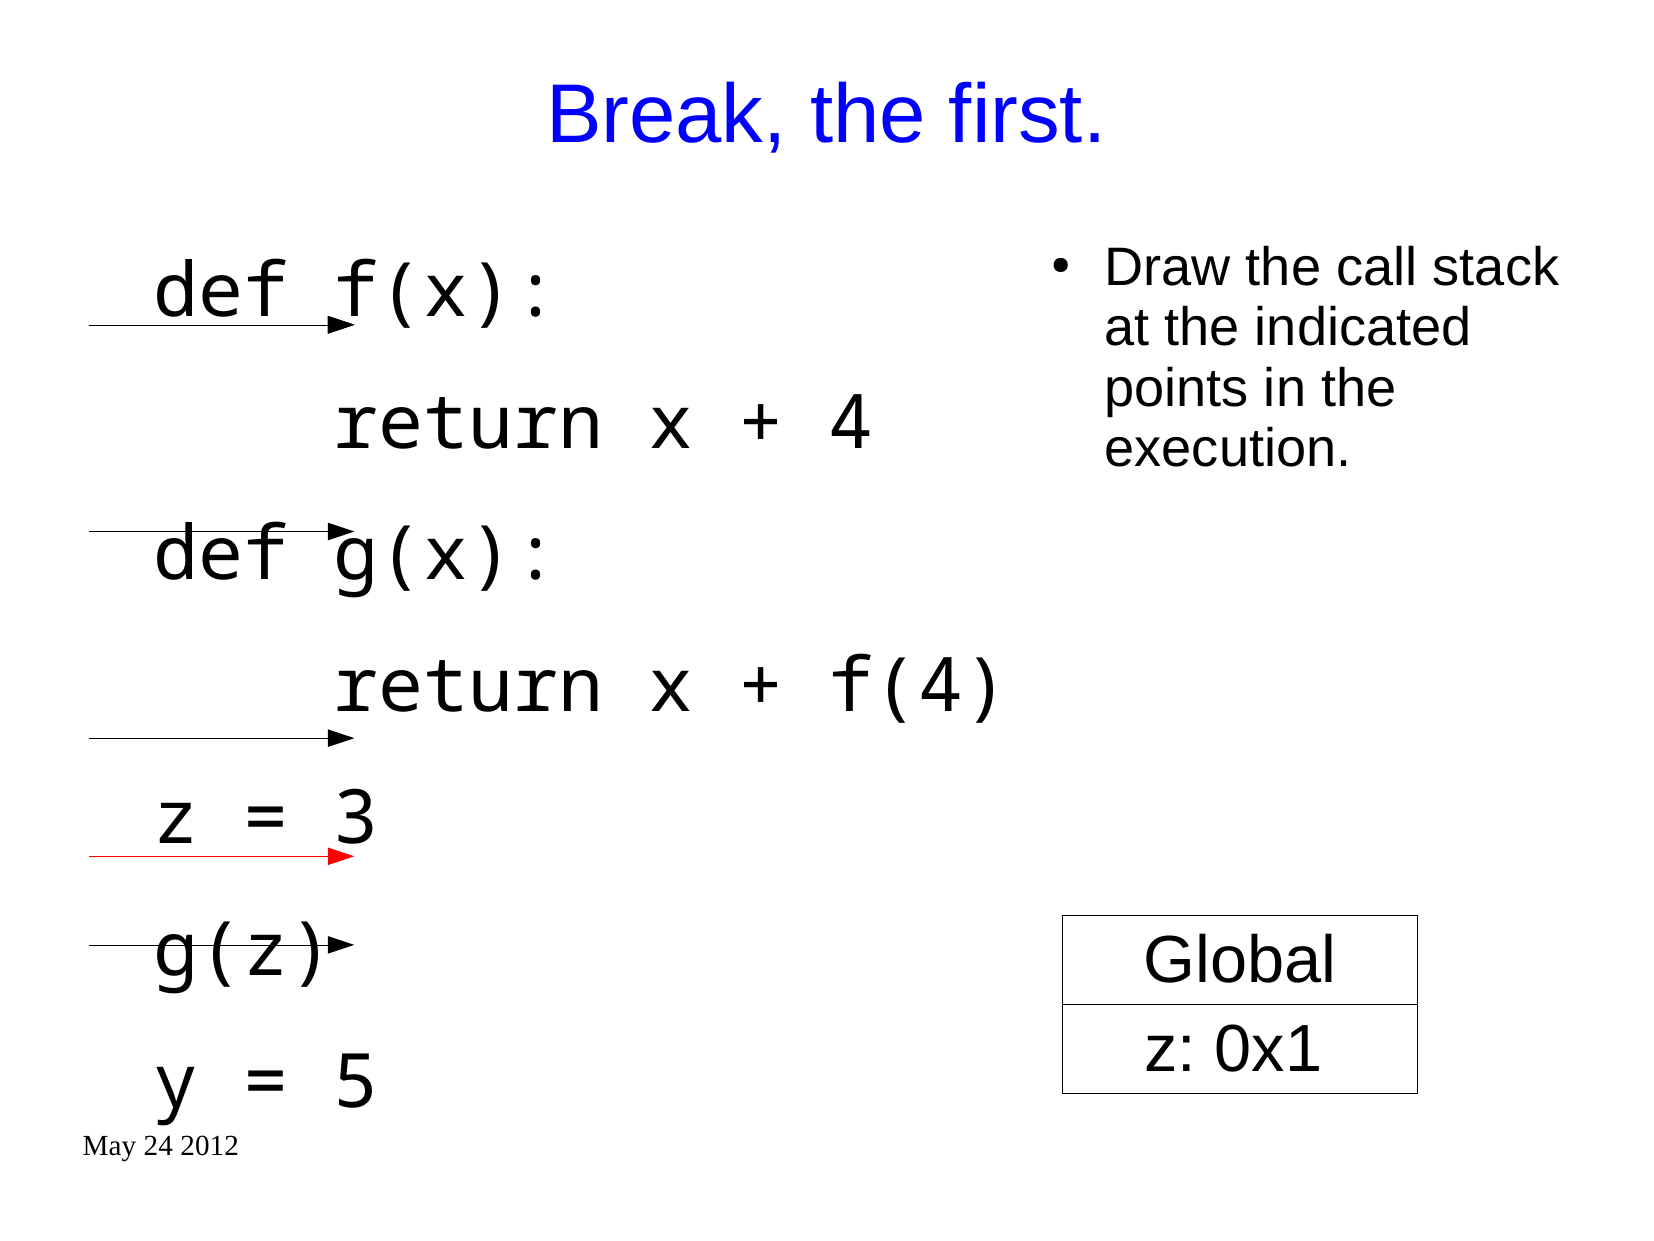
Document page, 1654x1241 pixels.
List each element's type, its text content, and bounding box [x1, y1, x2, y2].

text_box z: 0x1 [1129, 1005, 1356, 1093]
list Draw the call stack at the indicated points in the execution. [1033, 236, 1572, 1109]
text_box Global [1062, 915, 1418, 1004]
list def f(x): return x + 4 def g(x): return x + f(4) z = 3 g(z) y = 5 [82, 236, 1033, 1109]
title Break, the first. [82, 49, 1571, 178]
